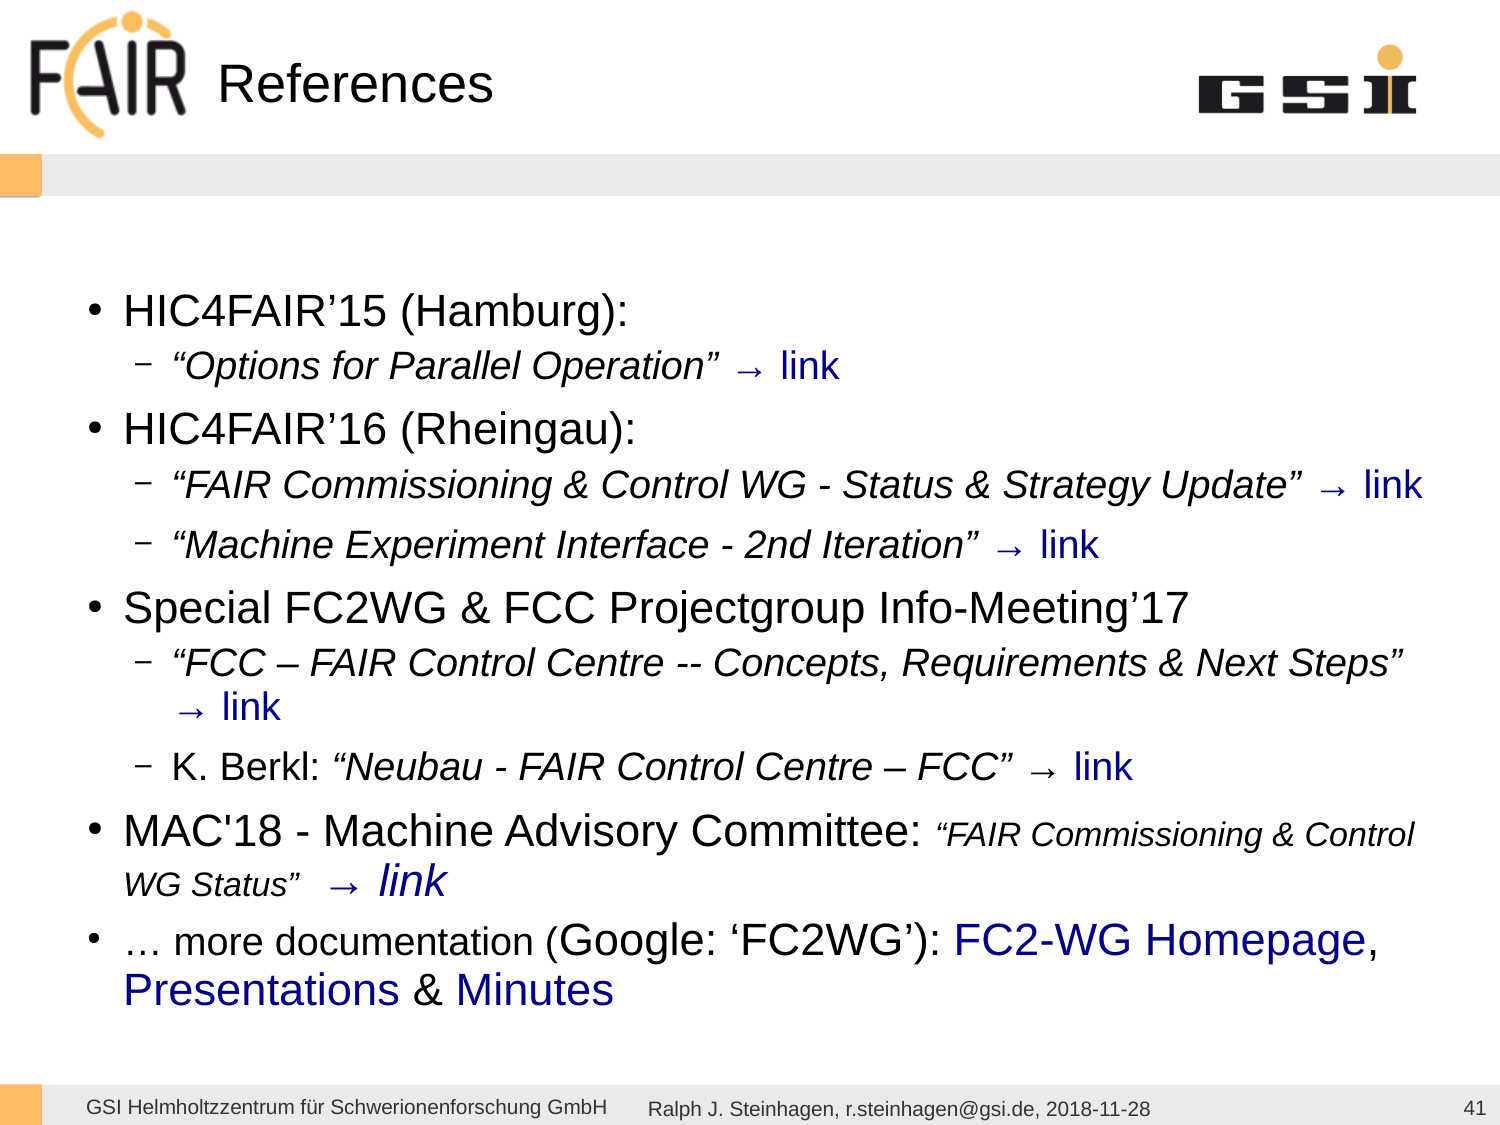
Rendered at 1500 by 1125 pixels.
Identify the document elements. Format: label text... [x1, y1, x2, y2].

title References [217, 20, 1109, 147]
picture [30, 9, 187, 141]
list HIC4FAIR’15 (Hamburg): “Options for Parallel Operation” → link HIC4FAIR’16 (Rheingau): “FAIR Commissioning & Control WG - Status & Strategy Update” → link “Machine Experiment Interface - 2nd Iteration” → link Special FC2WG & FCC Projectgroup Info-Meeting’17 “FCC – FAIR Control Centre -- Concepts, Requirements & Next Steps” → link K. Berkl: “Neubau - FAIR Control Centre – FCC” → link MAC'18 - Machine Advisory Committee: “FAIR Commissioning & Control WG Status” → link … more documentation (Google: ‘FC2WG’): FC2-WG Homepage, Presentations & Minutes [75, 226, 1425, 1050]
picture [1197, 42, 1419, 117]
